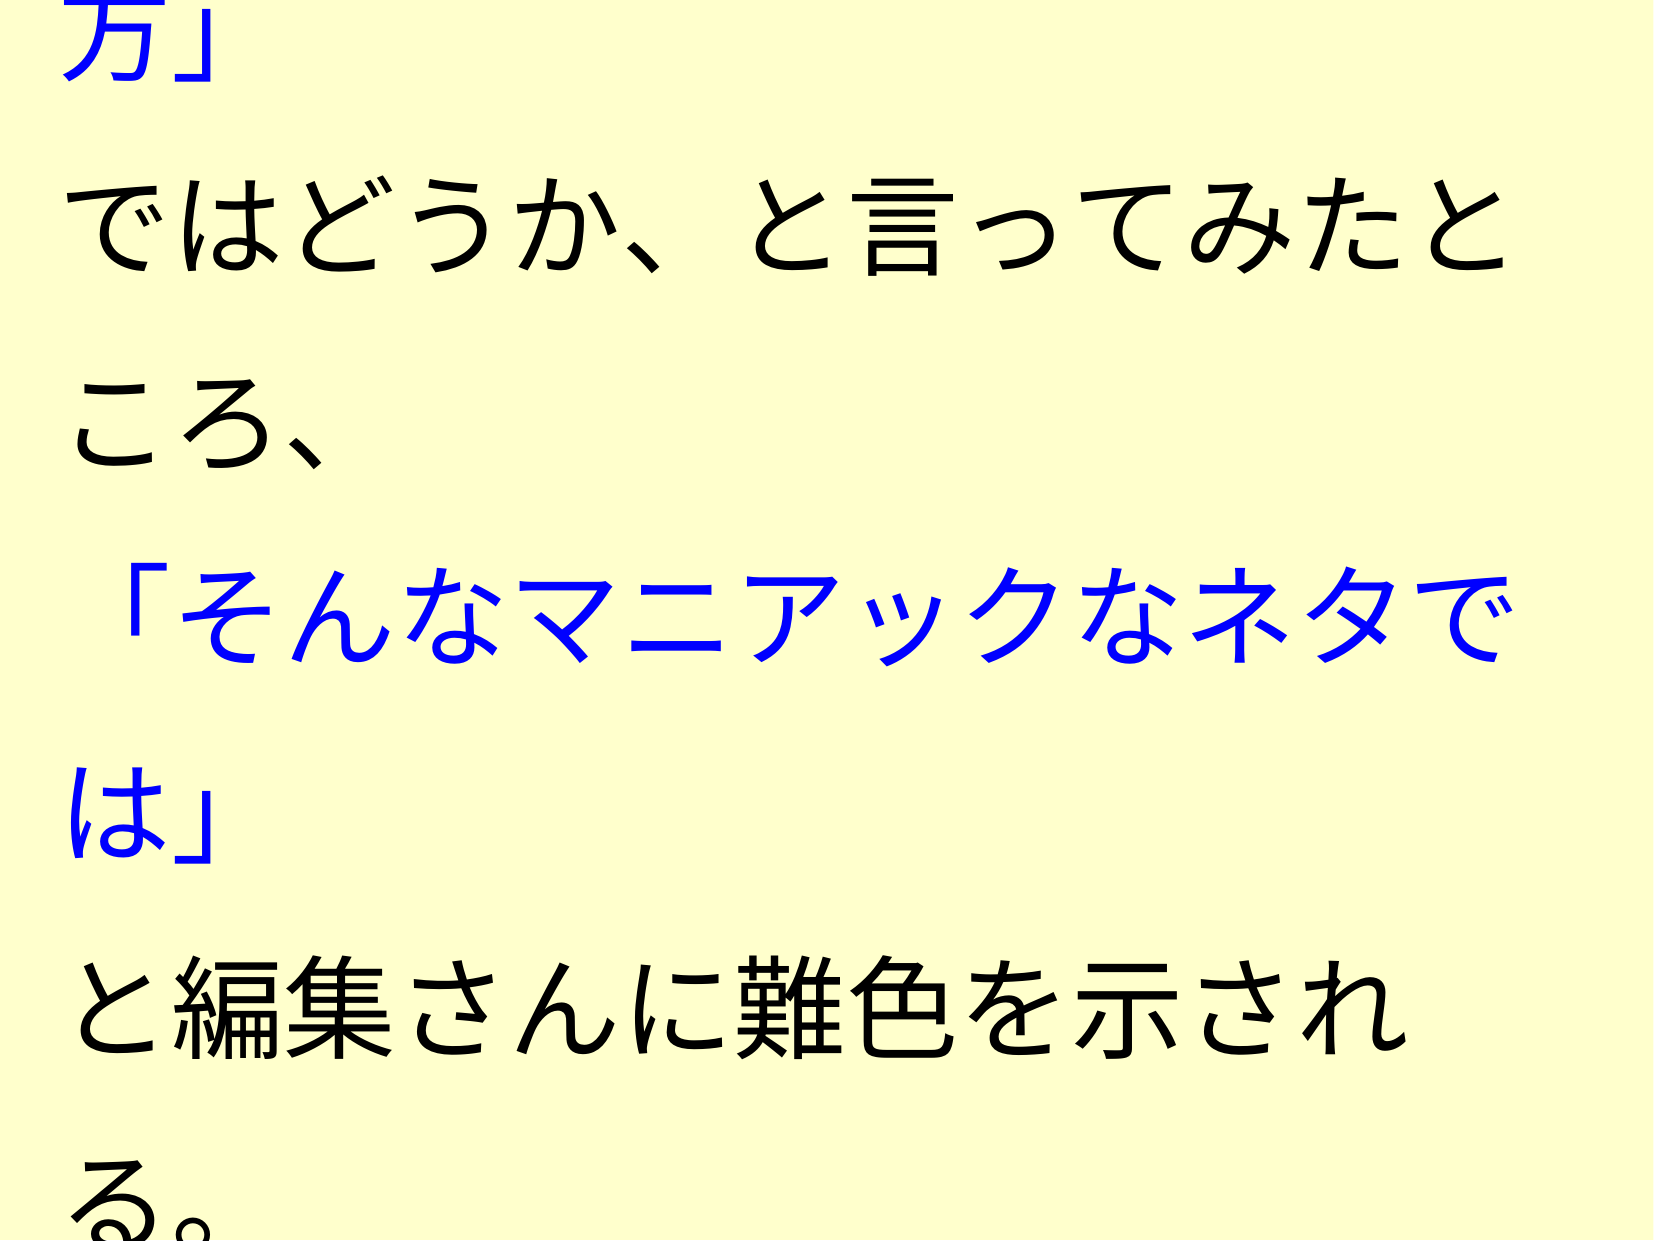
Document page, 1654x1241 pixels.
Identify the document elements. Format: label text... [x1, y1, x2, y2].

title 4冊目に何を書くか決める際、 「プログラミング言語の作り方」 ではどうか、と言ってみたところ、 「そんなマニアックなネタでは」 と編集さんに難色を示される。 [59, 123, 1595, 1064]
